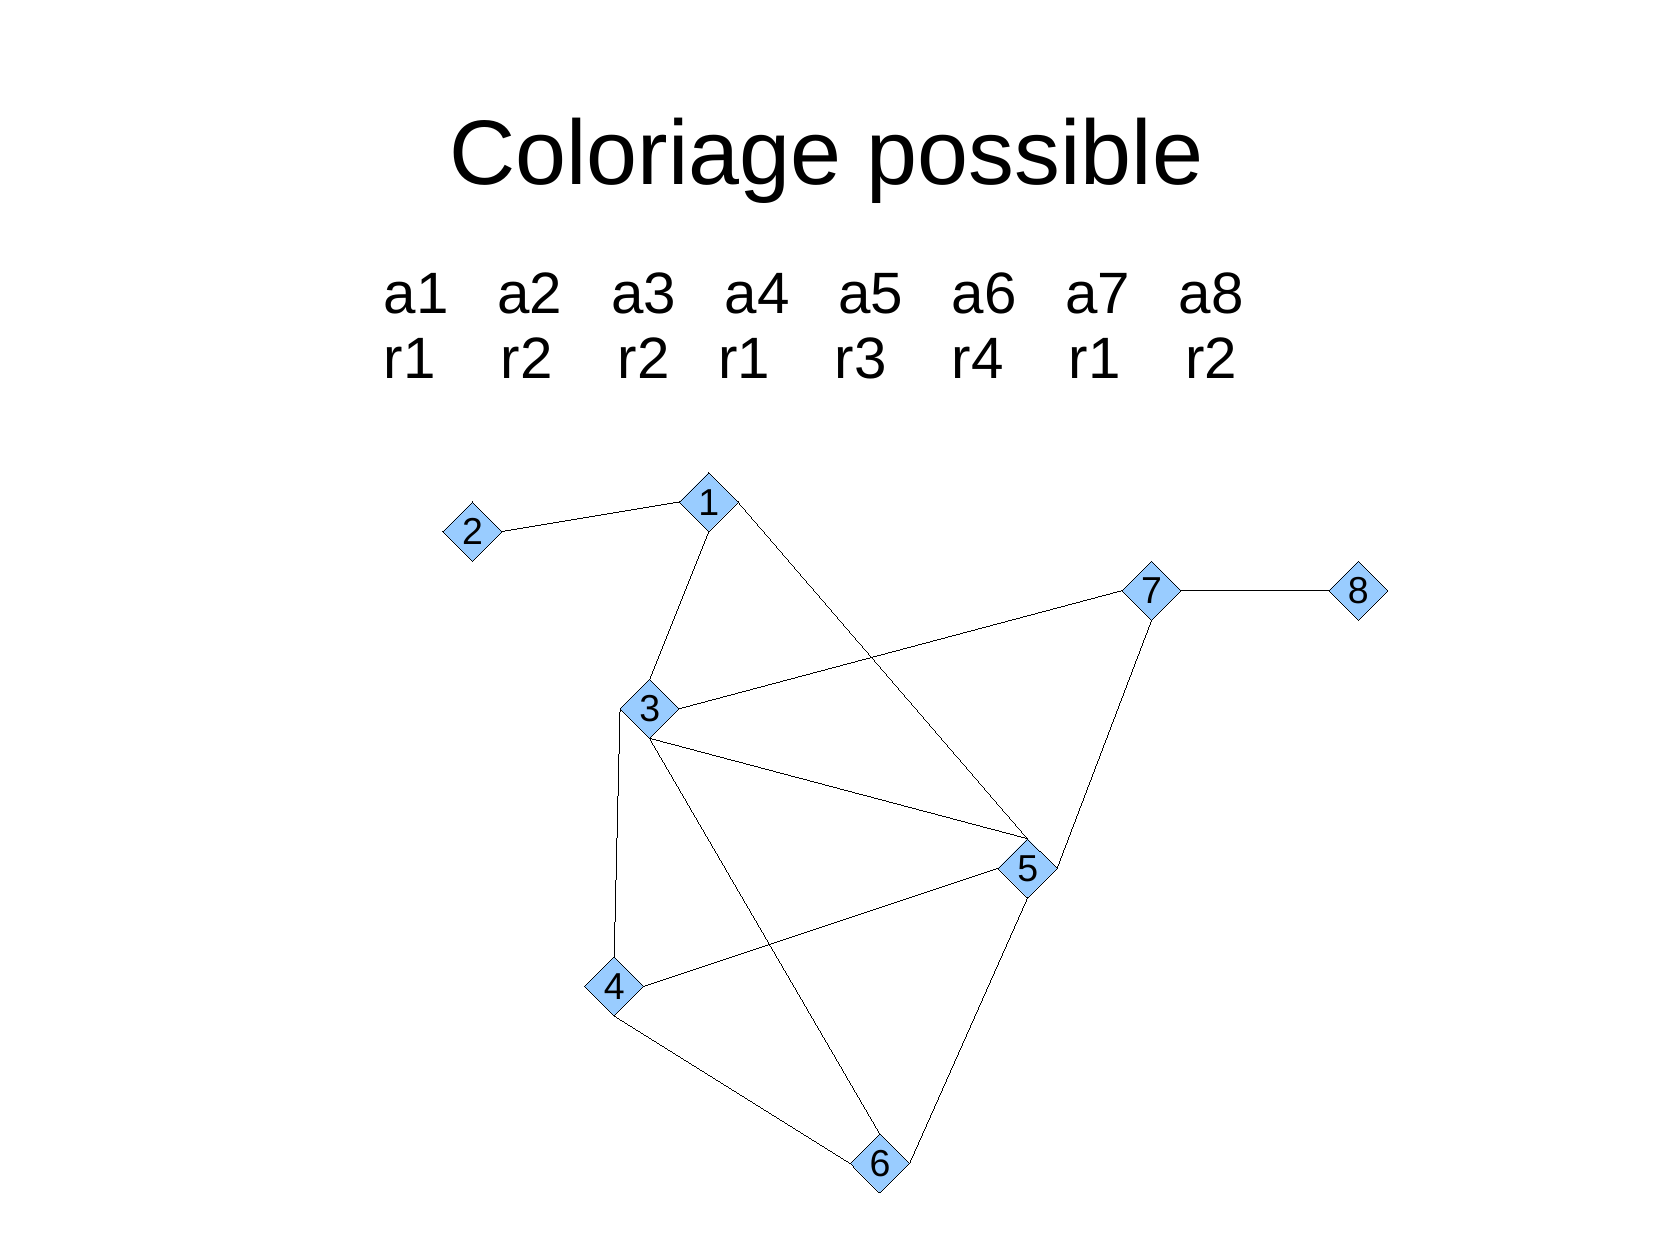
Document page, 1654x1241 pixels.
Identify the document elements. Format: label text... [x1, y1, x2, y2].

text_box 2 [442, 501, 502, 562]
text_box 8 [1329, 561, 1388, 621]
text_box 7 [1122, 561, 1181, 620]
title Coloriage possible [82, 56, 1571, 250]
text_box 6 [850, 1133, 910, 1193]
text_box 3 [620, 679, 679, 738]
text_box 1 [679, 472, 738, 532]
text_box 4 [584, 956, 644, 1016]
text_box 5 [998, 839, 1057, 898]
list a1 a2 a3 a4 a5 a6 a7 a8 r1 r2 r2 r1 r3 r4 r1 r2 [312, 260, 1347, 414]
